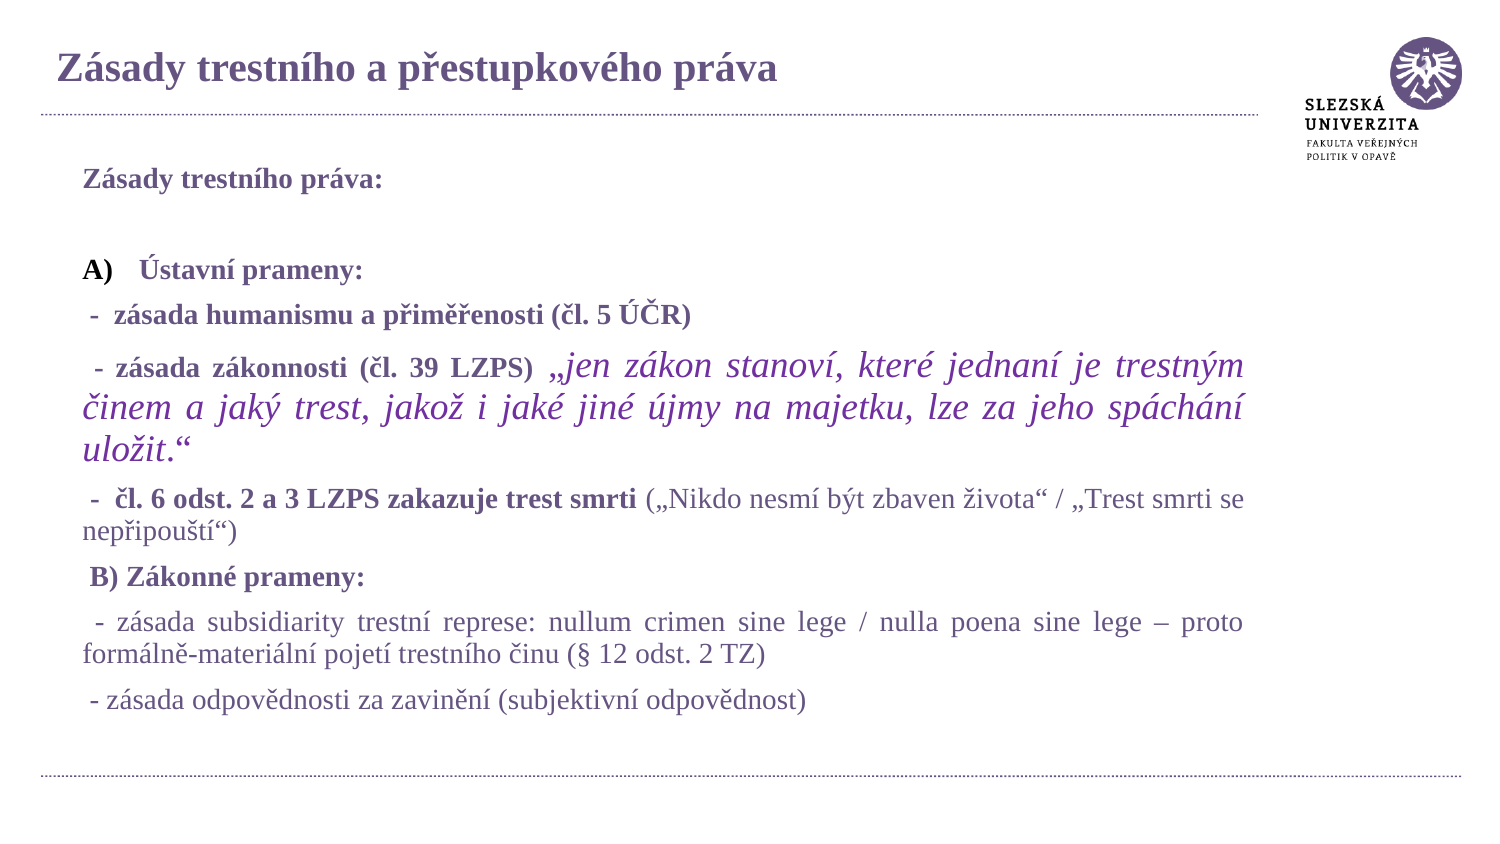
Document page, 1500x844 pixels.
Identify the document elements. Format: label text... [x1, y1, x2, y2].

text_box Zásady trestního práva: Ústavní prameny: - zásada humanismu a přiměřenosti (čl. 5 ÚČR) - zásada zákonnosti (čl. 39 LZPS) „jen zákon stanoví, které jednaní je trestným činem a jaký trest, jakož i jaké jiné újmy na majetku, lze za jeho spáchání uložit.“ - čl. 6 odst. 2 a 3 LZPS zakazuje trest smrti („Nikdo nesmí být zbaven života“ / „Trest smrti se nepřipouští“) B) Zákonné prameny: - zásada subsidiarity trestní represe: nullum crimen sine lege / nulla poena sine lege – proto formálně-materiální pojetí trestního činu (§ 12 odst. 2 TZ) - zásada odpovědnosti za zavinění (subjektivní odpovědnost) [67, 154, 1292, 746]
title Zásady trestního a přestupkového práva [41, 32, 984, 116]
